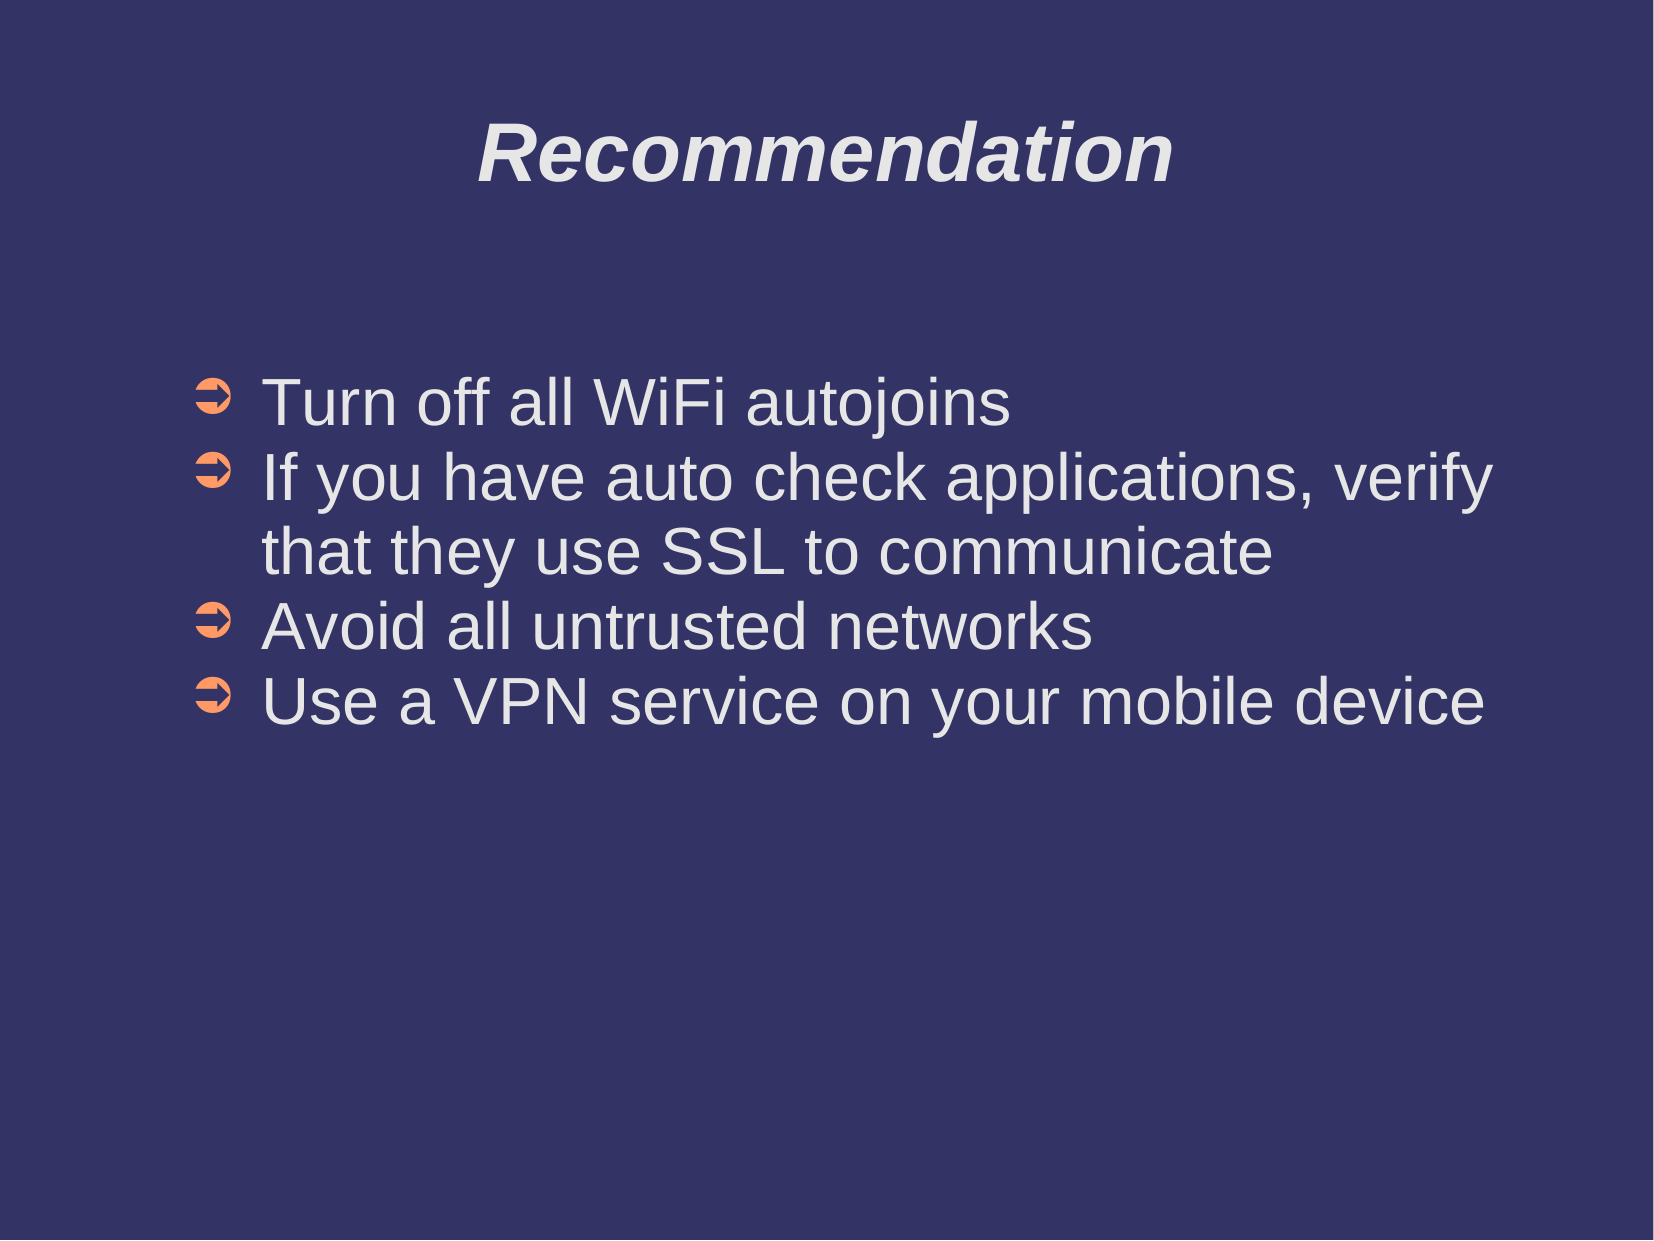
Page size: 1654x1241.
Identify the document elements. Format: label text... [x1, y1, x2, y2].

title Recommendation [82, 49, 1571, 257]
list Turn off all WiFi autojoins If you have auto check applications, verify that they use SSL to communicate Avoid all untrusted networks Use a VPN service on your mobile device [178, 364, 1570, 1147]
